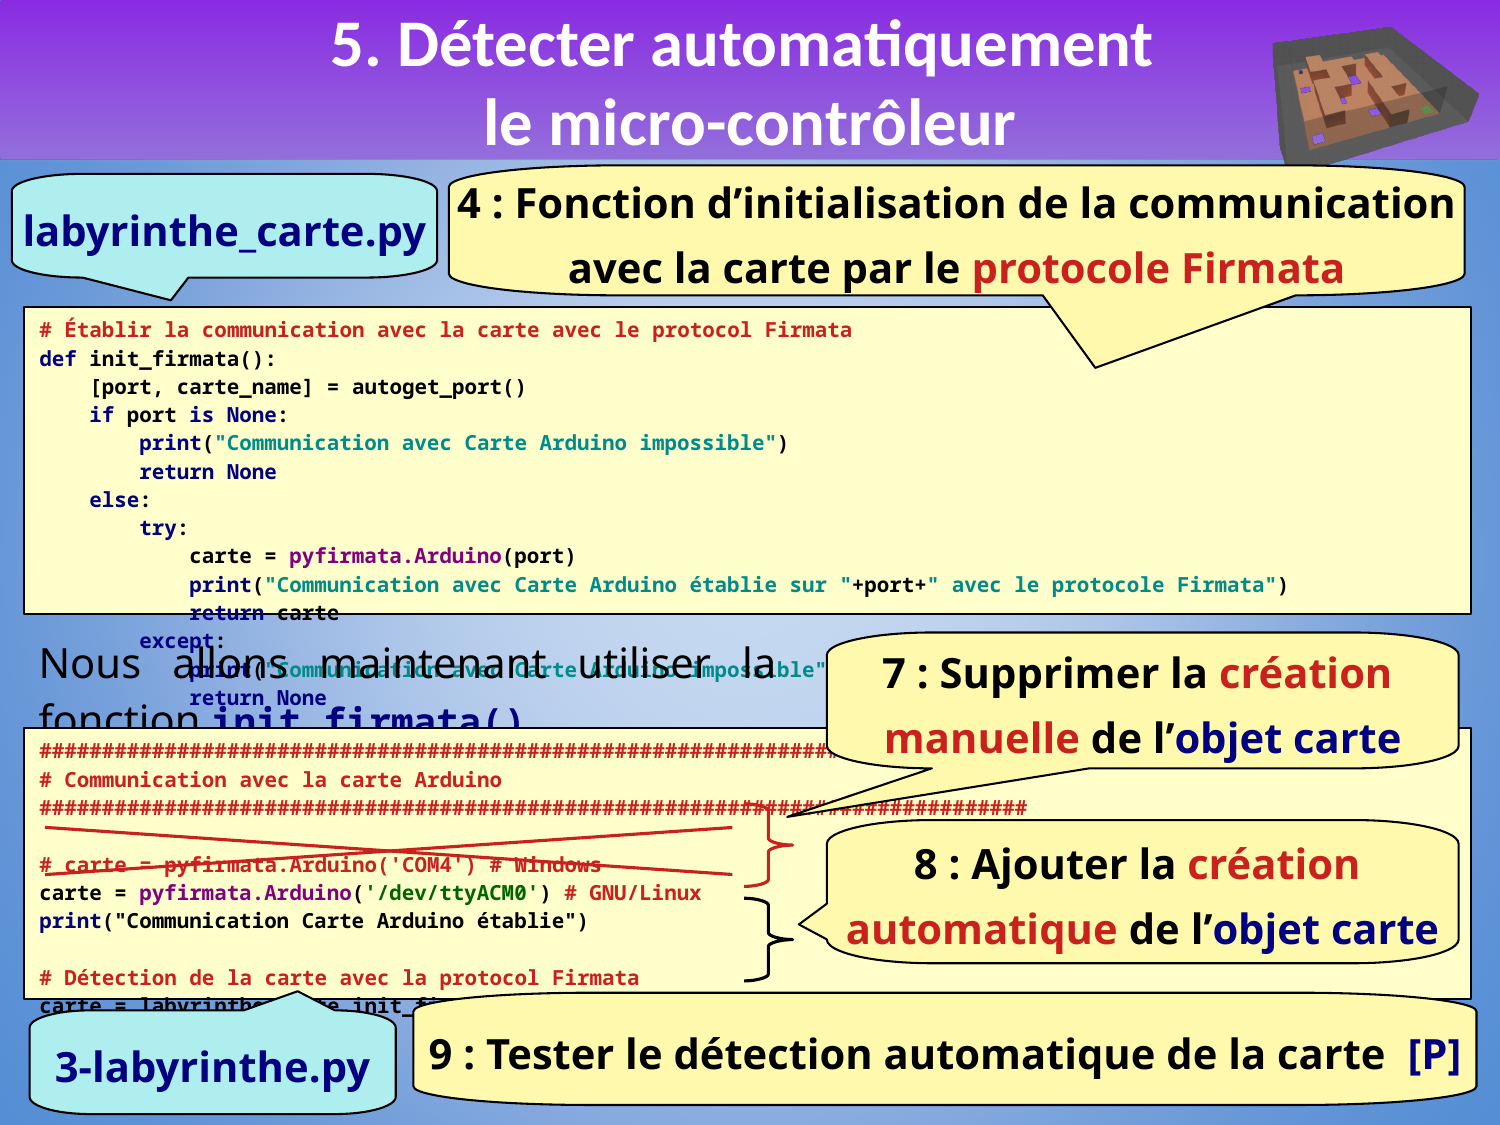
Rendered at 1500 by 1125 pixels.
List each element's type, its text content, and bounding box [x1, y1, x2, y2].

text_box # Établir la communication avec la carte avec le protocol Firmata def init_firmata(): [port, carte_name] = autoget_port() if port is None: print("Communication avec Carte Arduino impossible") return None else: try: carte = pyfirmata.Arduino(port) print("Communication avec Carte Arduino établie sur "+port+" avec le protocole Firmata") return carte except: print("Communication avec Carte Arduino impossible") return None [23, 307, 1471, 615]
text_box Nous allons maintenant utiliser la fonction init_firmata(). [23, 626, 792, 728]
text_box 3-labyrinthe.py [29, 991, 396, 1115]
text_box ############################################################################### # Communication avec la carte Arduino ############################################################################### # carte = pyfirmata.Arduino('COM4') # Windows carte = pyfirmata.Arduino('/dev/ttyACM0') # GNU/Linux print("Communication Carte Arduino établie") # Détection de la carte avec la protocol Firmata carte = labyrinthe_carte.init_firmata() if carte is None: bge.logic.endGame() [23, 728, 1471, 999]
text_box labyrinthe_carte.py [11, 173, 438, 301]
picture [0, 27, 1500, 1125]
text_box 9 : Tester le détection automatique de la carte [P] [413, 992, 1477, 1105]
text_box 4 : Fonction d’initialisation de la communication avec la carte par le protocole Firmata [448, 165, 1465, 368]
text_box 5. Détecter automatiquement le micro-contrôleur [0, 0, 1500, 159]
text_box 7 : Supprimer la création manuelle de l’objet carte [787, 632, 1459, 817]
text_box 8 : Ajouter la création automatique de l’objet carte [798, 820, 1459, 964]
